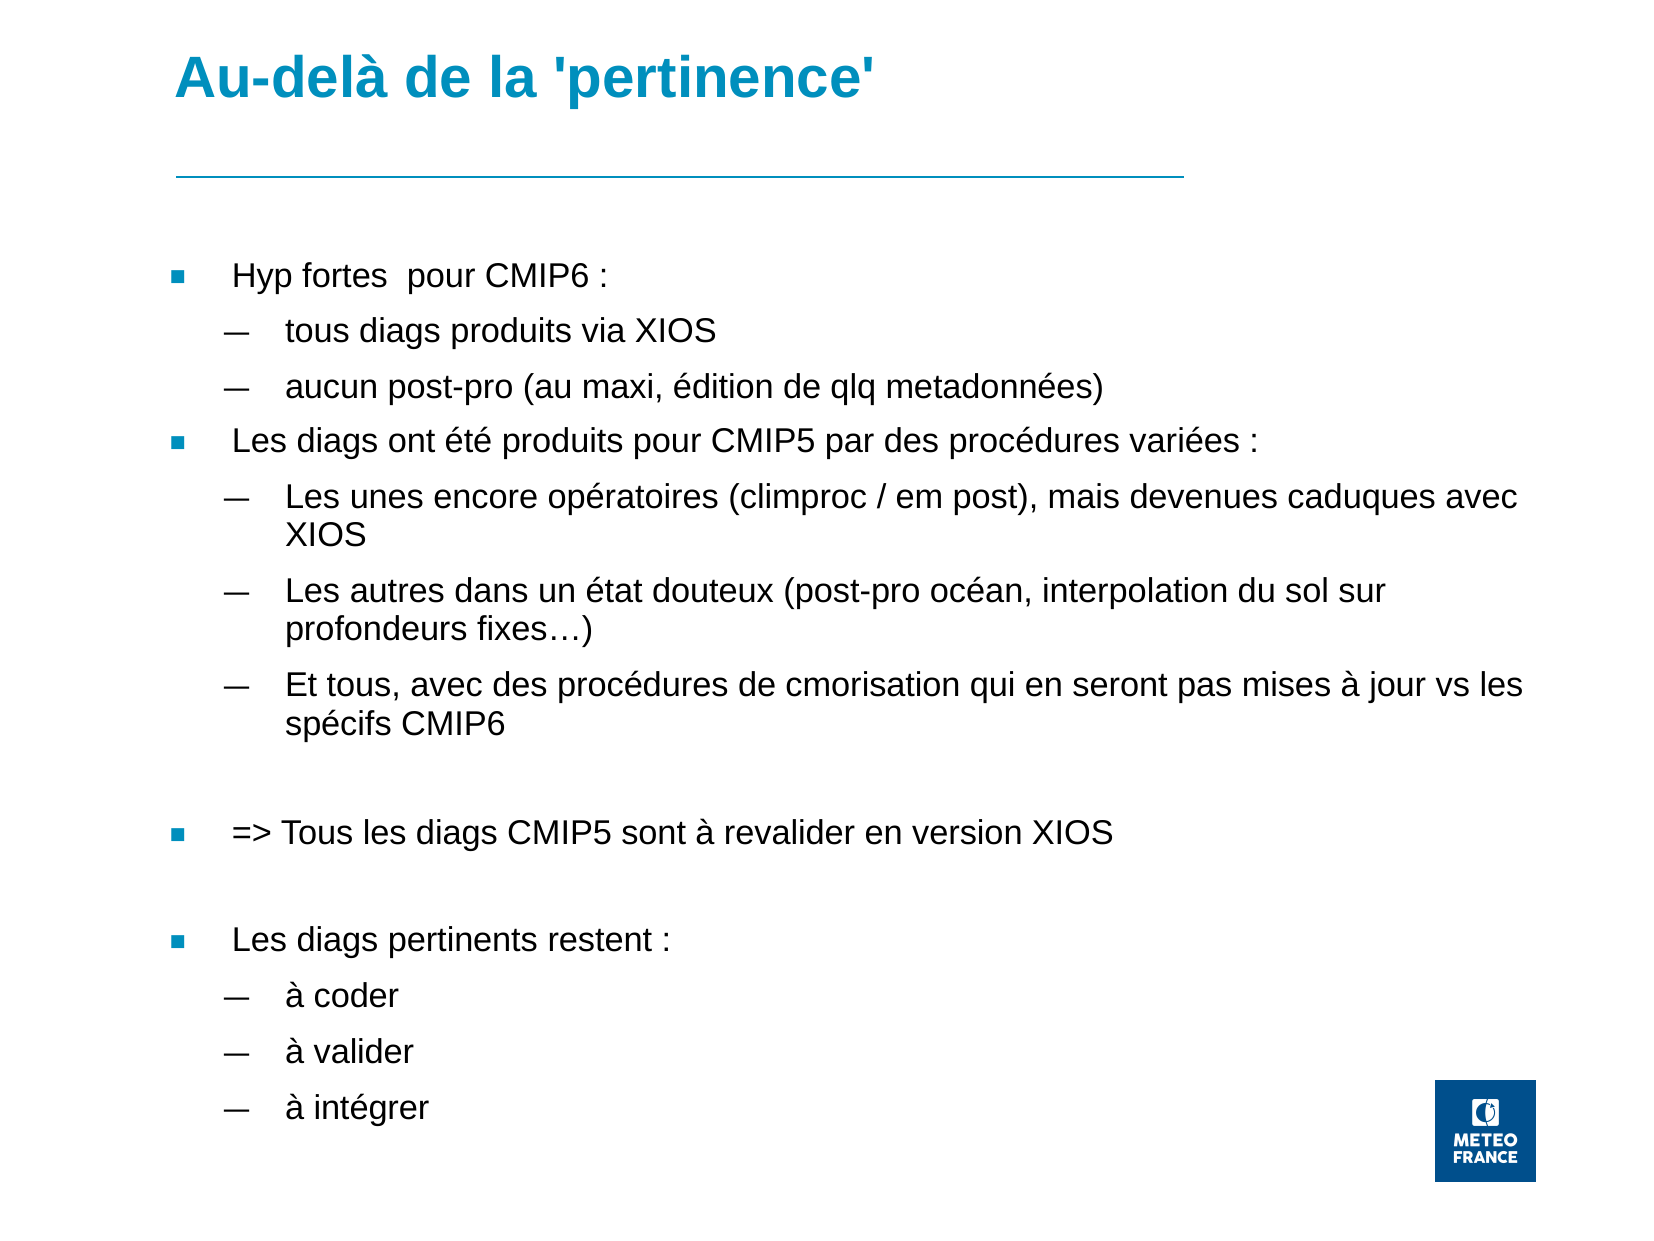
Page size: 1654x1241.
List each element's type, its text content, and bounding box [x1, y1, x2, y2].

picture [1435, 1134, 1536, 1182]
title Au-delà de la 'pertinence' [174, 0, 1654, 156]
list Hyp fortes pour CMIP6 : tous diags produits via XIOS aucun post-pro (au maxi, édition de qlq metadonnées) Les diags ont été produits pour CMIP5 par des procédures variées : Les unes encore opératoires (climproc / em post), mais devenues caduques avec XIOS Les autres dans un état douteux (post-pro océan, interpolation du sol sur profondeurs fixes…) Et tous, avec des procédures de cmorisation qui en seront pas mises à jour vs les spécifs CMIP6 => Tous les diags CMIP5 sont à revalider en version XIOS Les diags pertinents restent : à coder à valider à intégrer [156, 256, 1571, 1134]
